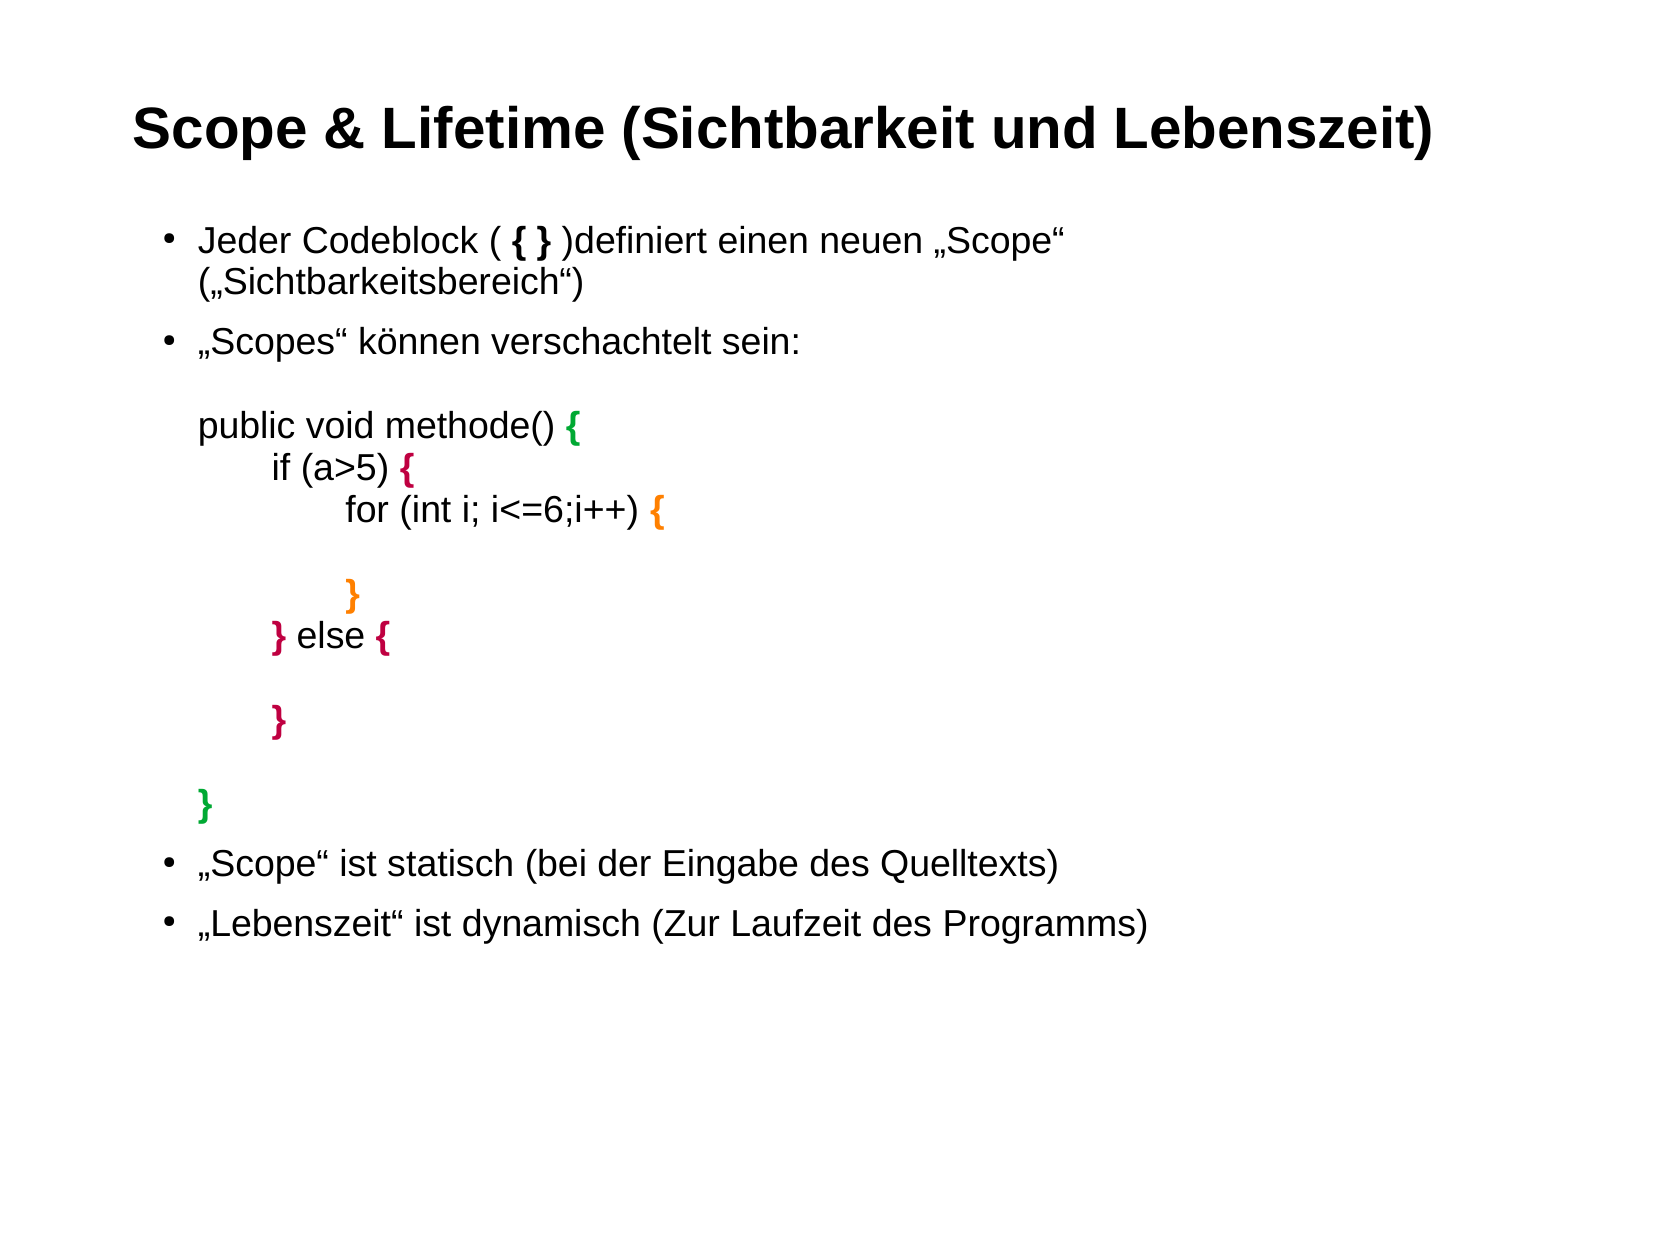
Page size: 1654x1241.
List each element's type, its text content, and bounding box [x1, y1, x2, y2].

text_box Jeder Codeblock ( { } )definiert einen neuen „Scope“ („Sichtbarkeitsbereich“) „Scopes“ können verschachtelt sein: public void methode() { if (a>5) { for (int i; i<=6;i++) { } } else { } } „Scope“ ist statisch (bei der Eingabe des Quelltexts) „Lebenszeit“ ist dynamisch (Zur Laufzeit des Programms) [147, 211, 1300, 994]
text_box Scope & Lifetime (Sichtbarkeit und Lebenszeit) [118, 88, 1536, 178]
